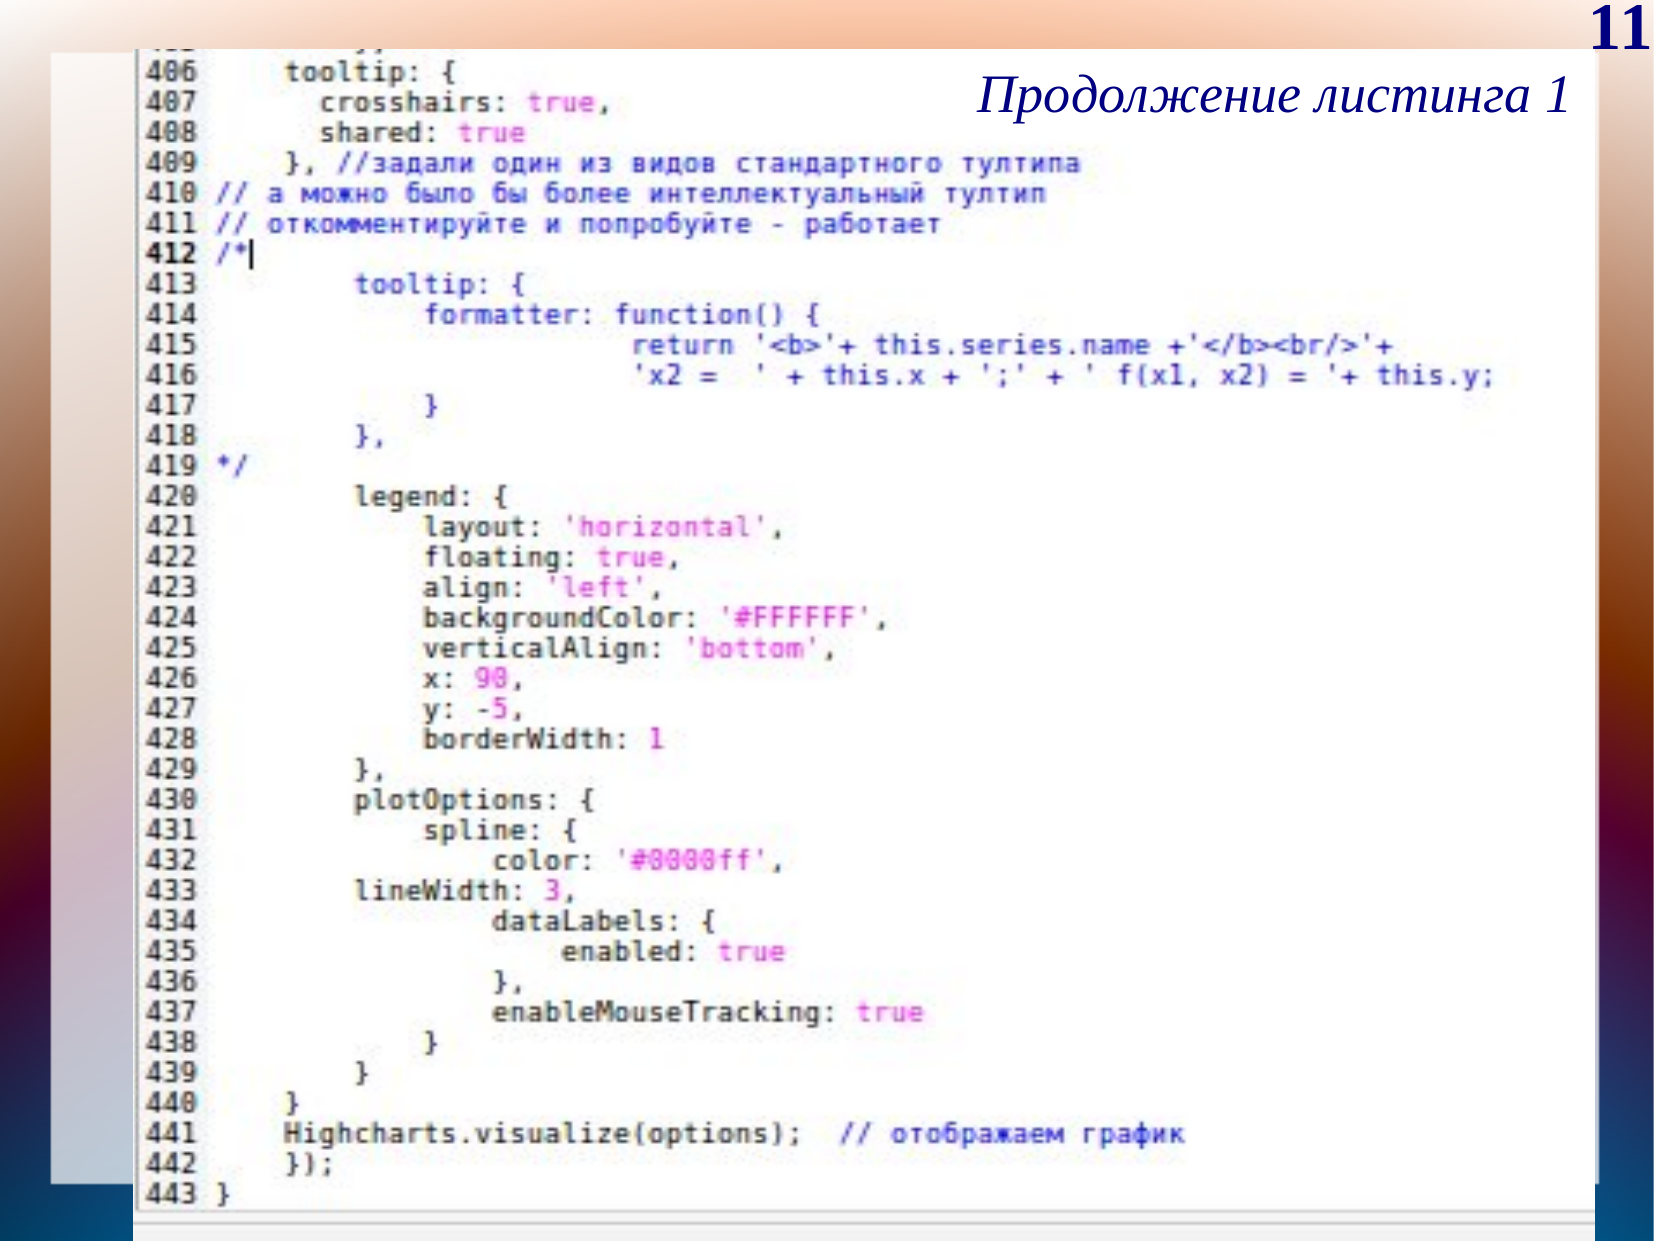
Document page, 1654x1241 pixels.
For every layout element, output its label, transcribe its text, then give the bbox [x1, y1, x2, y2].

picture [0, 0, 1654, 1241]
title <номер> Продолжение листинга 1 [242, 0, 1654, 124]
